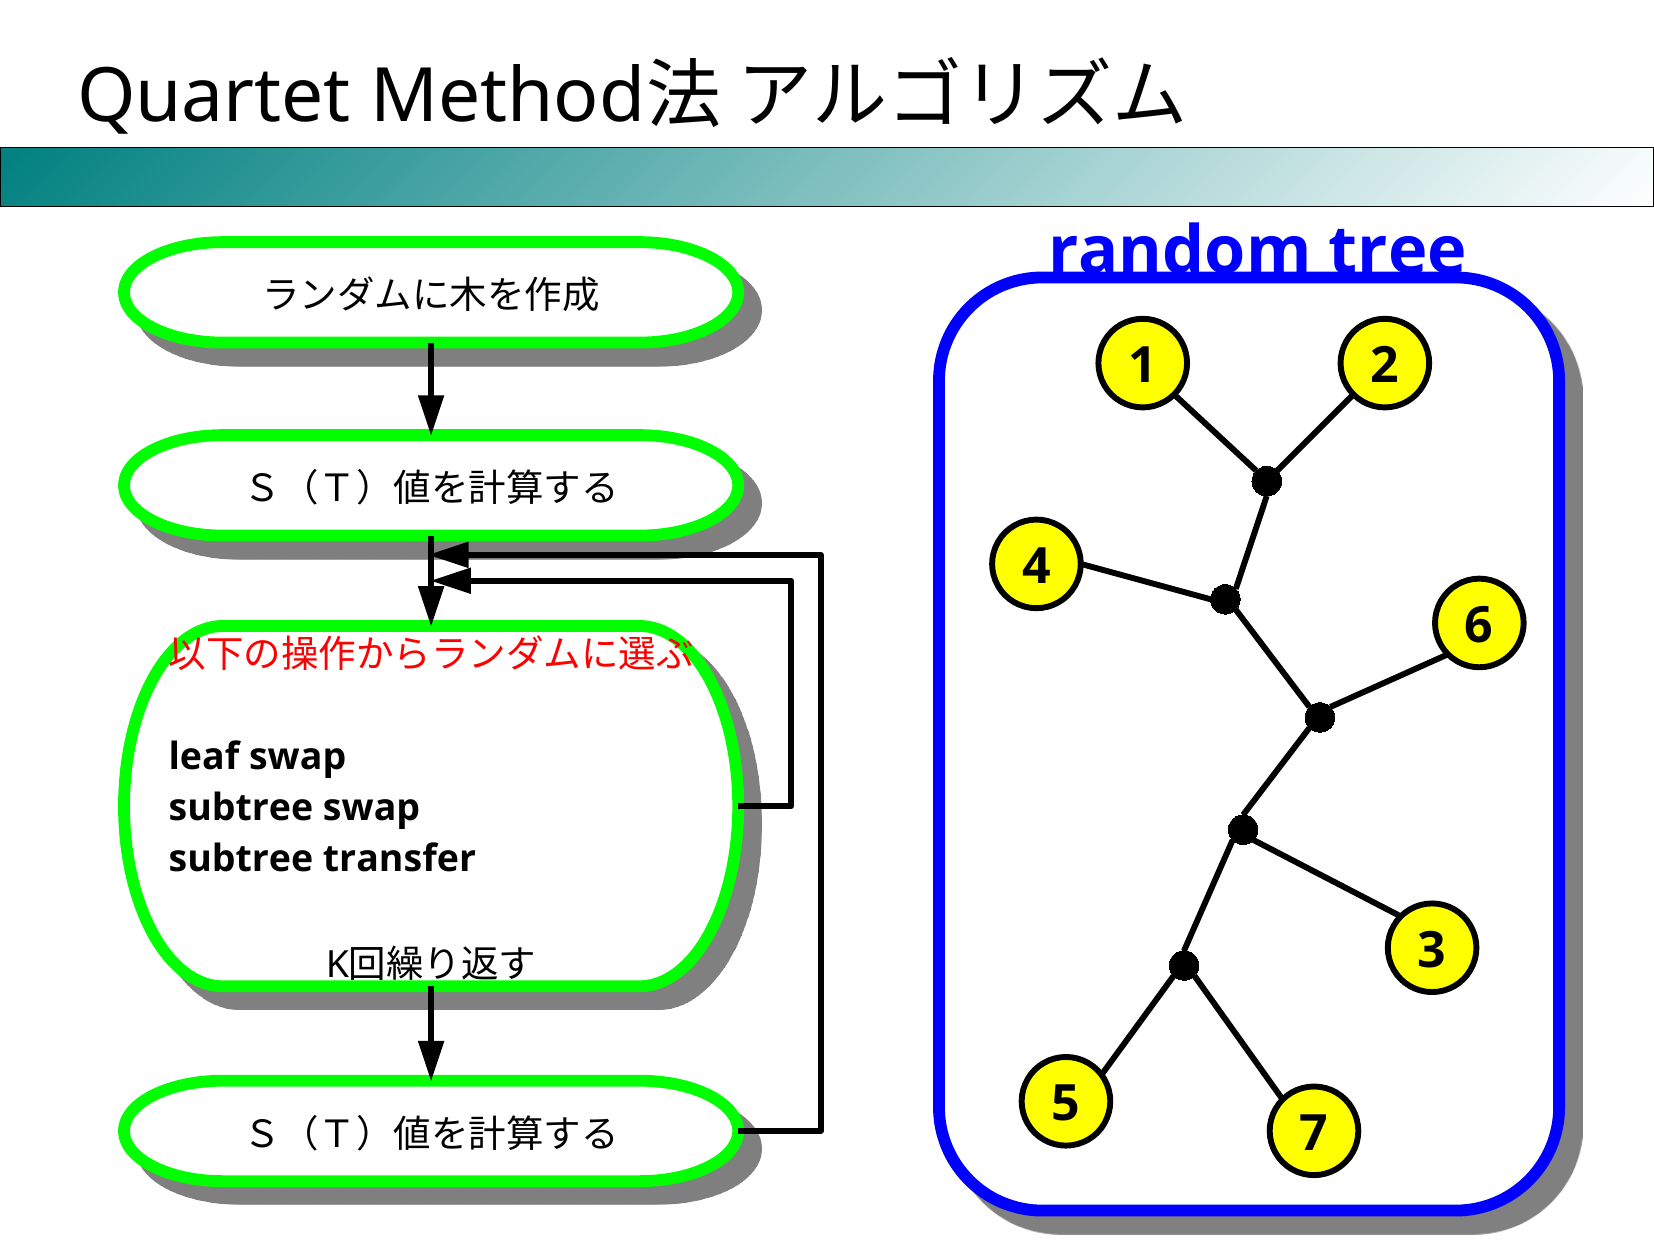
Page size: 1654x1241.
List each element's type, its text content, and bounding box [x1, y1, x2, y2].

text_box [938, 277, 1560, 1211]
text_box ランダムに木を作成 [124, 242, 739, 343]
text_box 3 [1387, 903, 1477, 993]
text_box Ｓ（Ｔ）値を計算する [124, 435, 739, 536]
text_box 1 [1098, 318, 1188, 408]
text_box 以下の操作からランダムに選ぶ leaf swap subtree swap subtree transfer K回繰り返す [124, 625, 739, 987]
text_box 5 [1021, 1056, 1111, 1146]
text_box Ｓ（Ｔ）値を計算する [124, 1080, 739, 1182]
text_box 6 [1435, 578, 1524, 668]
title Quartet Method法 アルゴリズム [77, 29, 1566, 148]
text_box 7 [1269, 1086, 1359, 1176]
text_box 2 [1340, 318, 1430, 408]
text_box random tree [1053, 194, 1463, 282]
text_box 4 [992, 519, 1081, 609]
